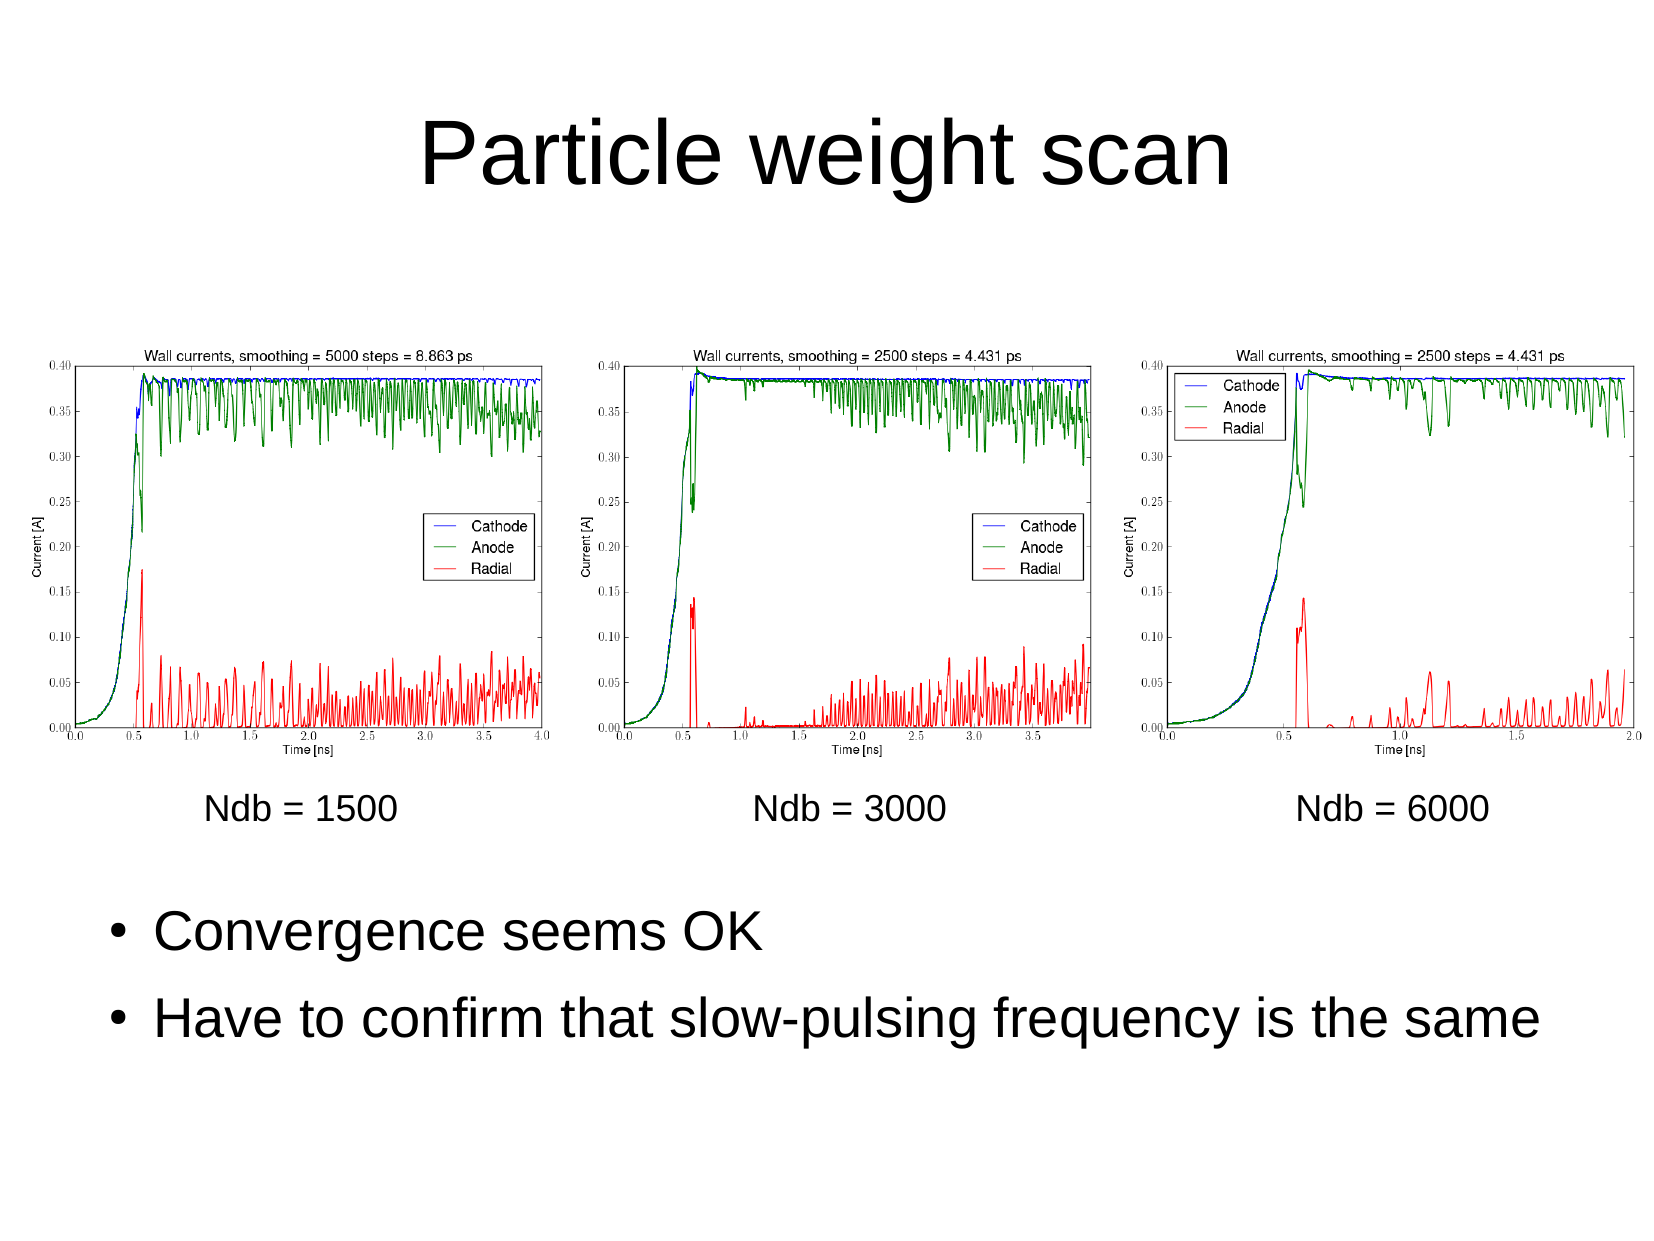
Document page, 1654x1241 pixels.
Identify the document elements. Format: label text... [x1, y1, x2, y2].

list Convergence seems OK Have to confirm that slow-pulsing frequency is the same [93, 900, 1560, 1109]
picture [0, 321, 1654, 773]
text_box Ndb = 6000 [1152, 780, 1633, 837]
title Particle weight scan [82, 49, 1571, 257]
text_box Ndb = 3000 [609, 780, 1090, 837]
text_box Ndb = 1500 [60, 780, 541, 837]
